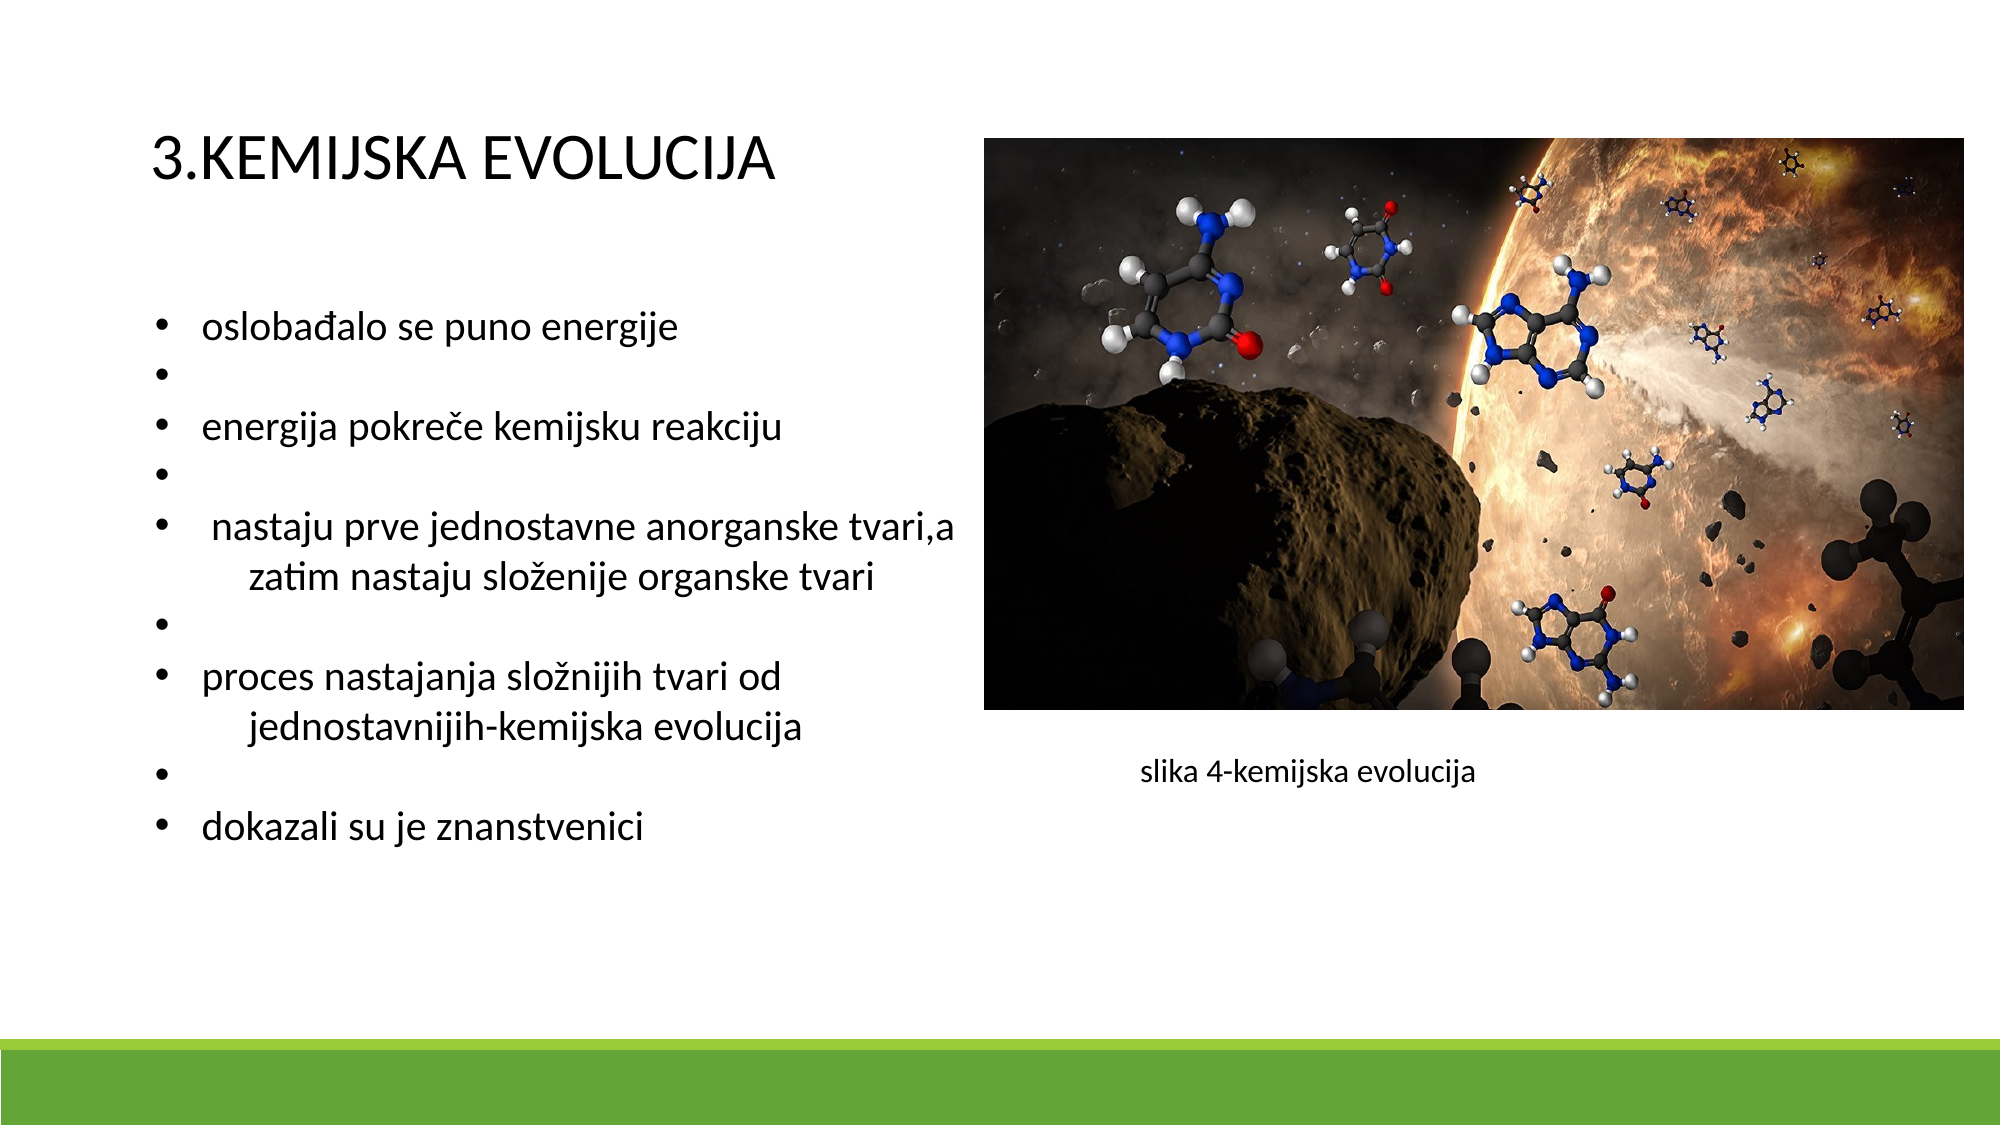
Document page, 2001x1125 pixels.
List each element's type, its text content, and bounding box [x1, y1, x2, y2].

text_box 3.KEMIJSKA EVOLUCIJA [135, 105, 1000, 202]
picture [984, 138, 1964, 710]
text_box oslobađalo se puno energije energija pokreče kemijsku reakciju nastaju prve jednostavne anorganske tvari,a zatim nastaju složenije organske tvari proces nastajanja složnijih tvari od jednostavnijih-kemijska evolucija dokazali su je znanstvenici [139, 291, 1043, 862]
text_box slika 4-kemijska evolucija [1125, 742, 1566, 798]
